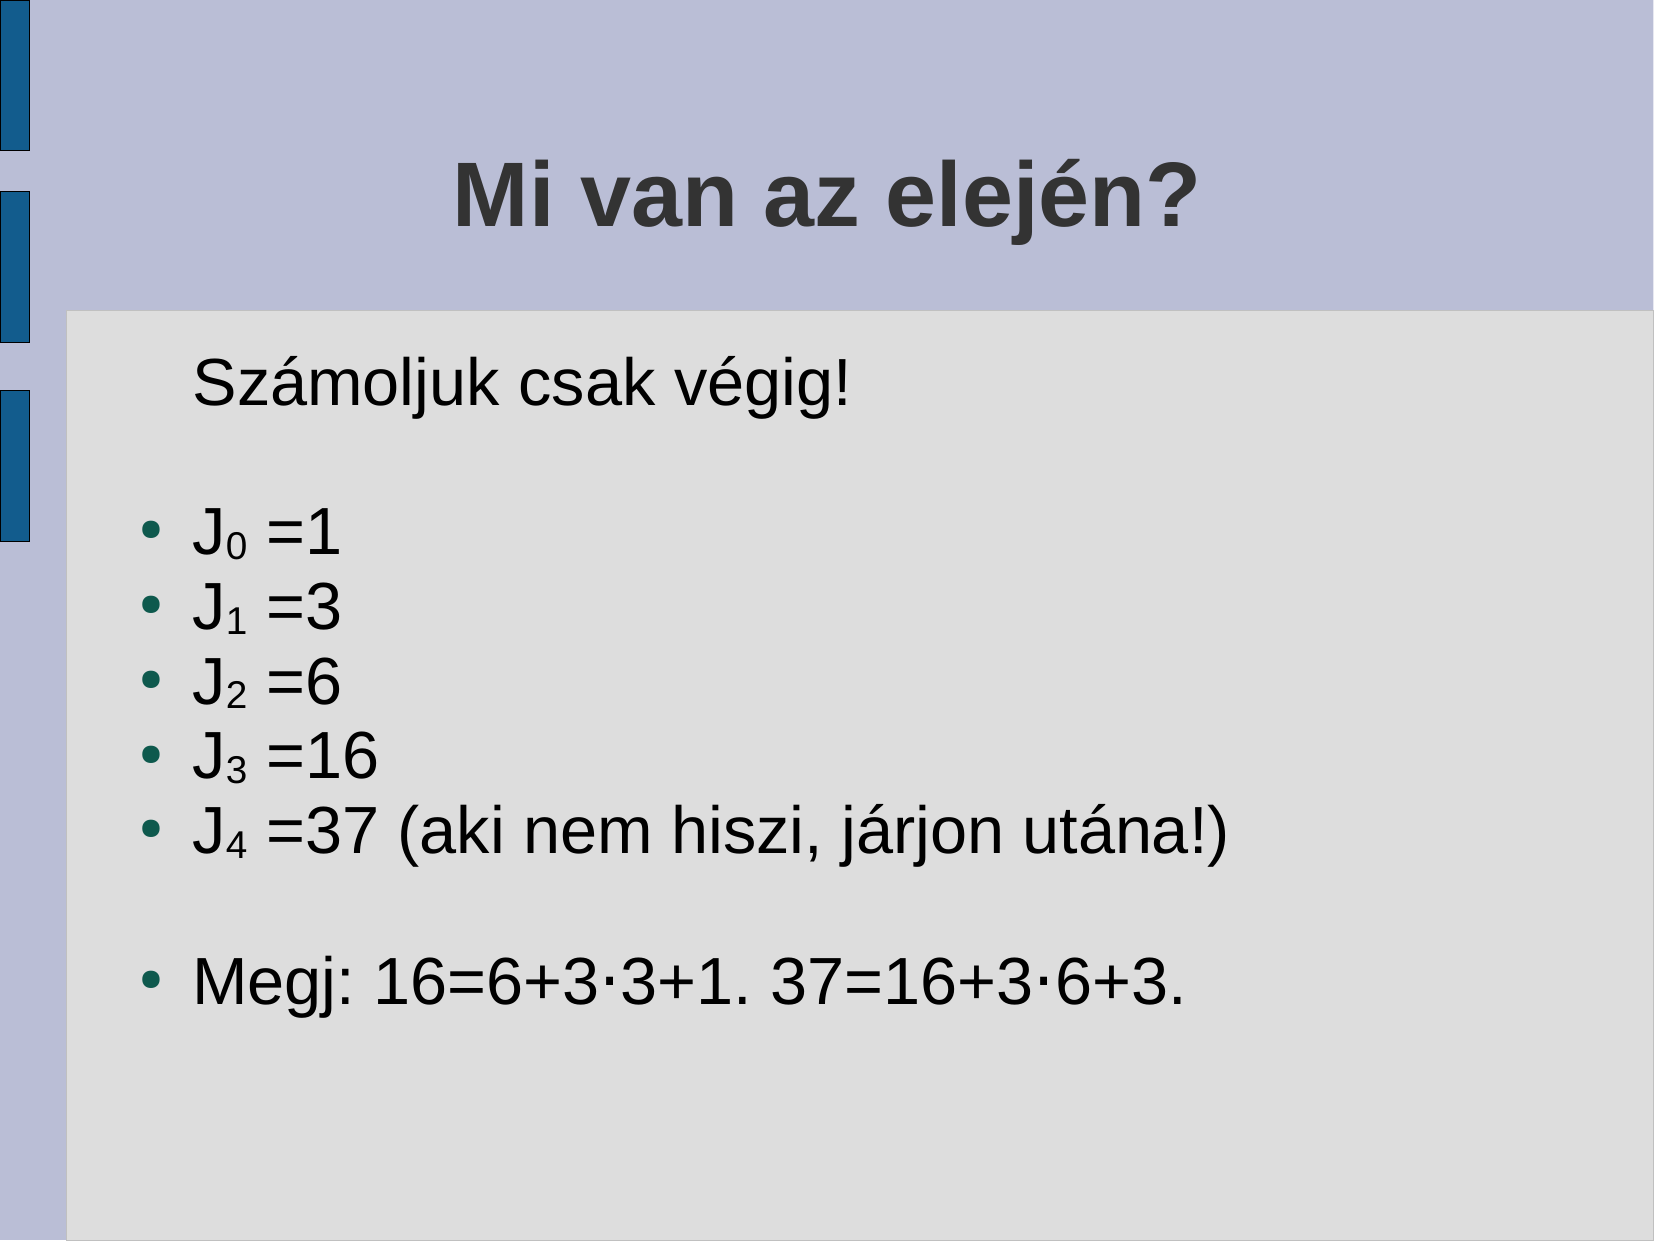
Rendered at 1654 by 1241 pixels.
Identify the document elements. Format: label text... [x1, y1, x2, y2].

title Mi van az elején? [121, 98, 1534, 291]
list Számoljuk csak végig! J0=1 J1=3 J2=6 J3=16 J4=37 (aki nem hiszi, járjon utána!) Megj: 16=6+3·3+1. 37=16+3·6+3. [121, 344, 1534, 1149]
